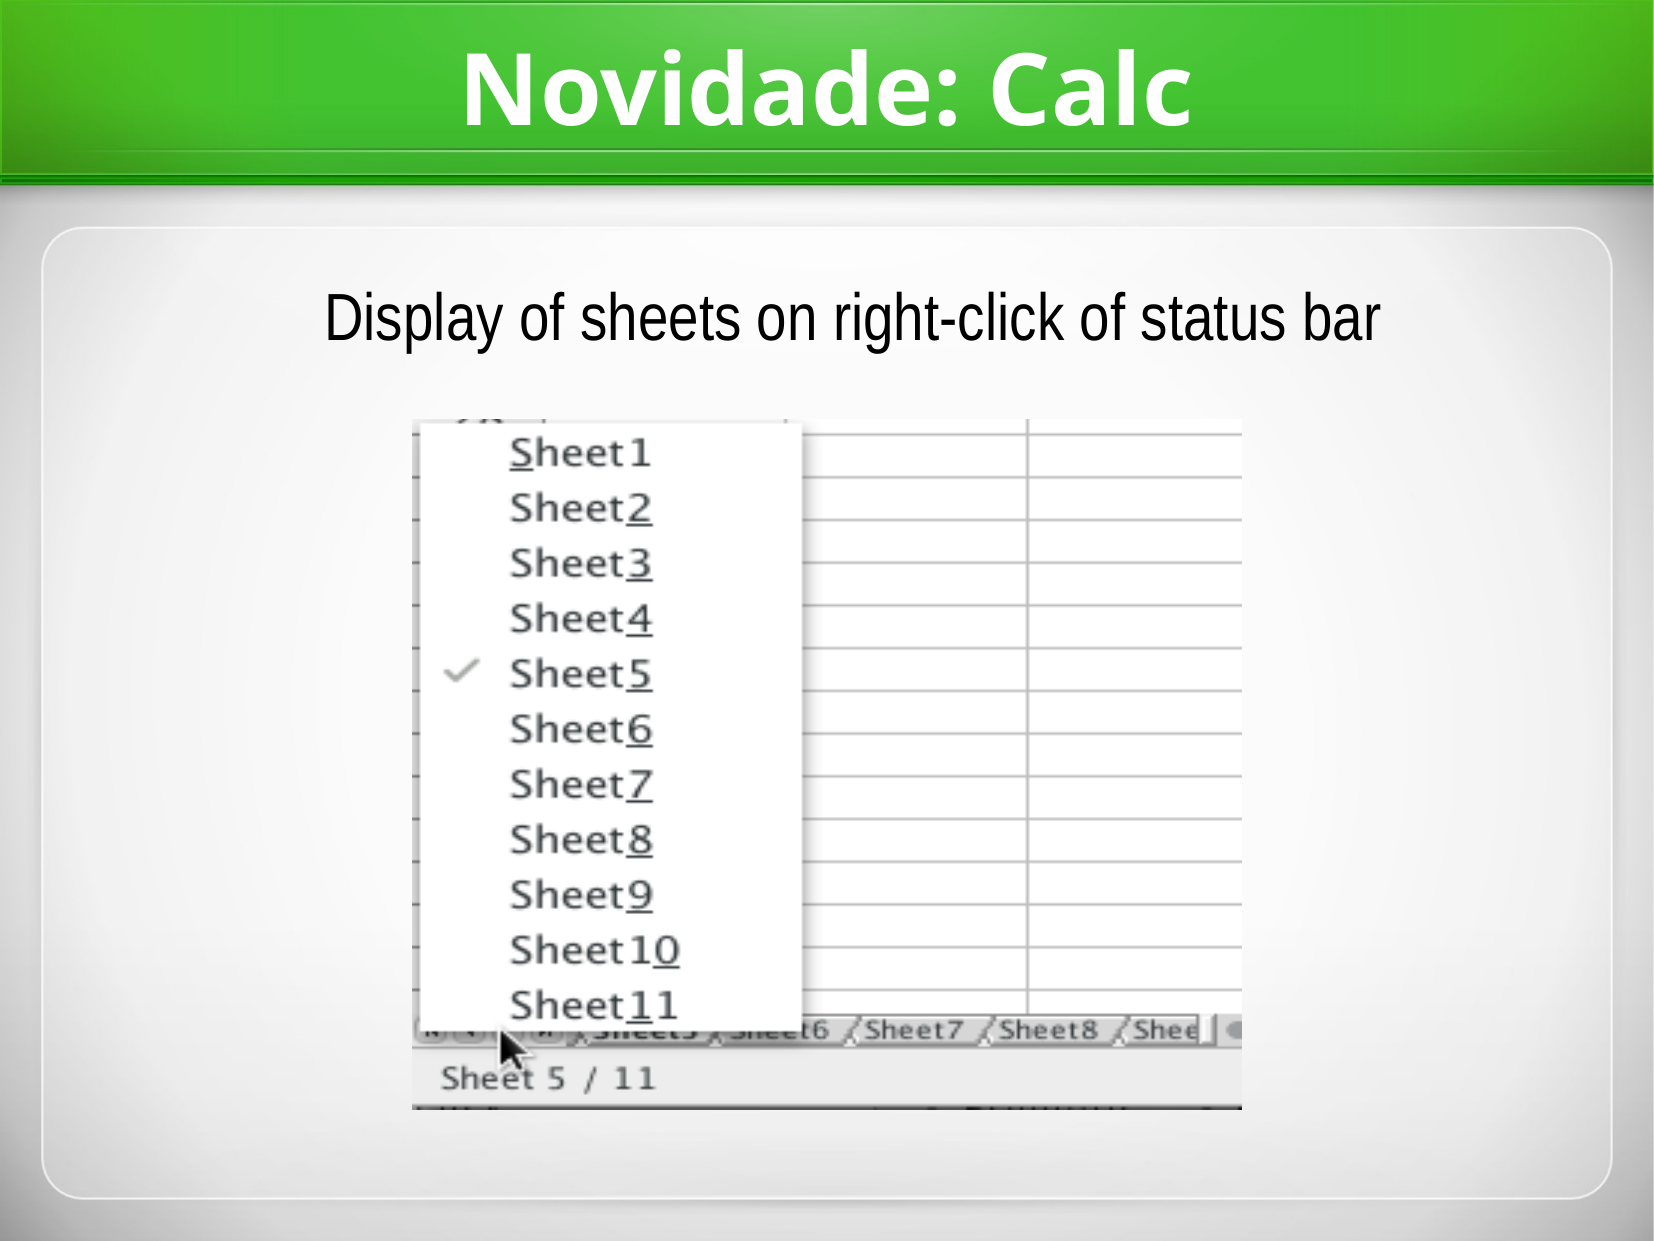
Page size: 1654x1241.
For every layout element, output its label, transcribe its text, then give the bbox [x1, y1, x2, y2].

title Novidade: Calc [82, 17, 1571, 166]
text_box Display of sheets on right-click of status bar [285, 270, 1398, 363]
picture [0, 0, 1654, 1241]
